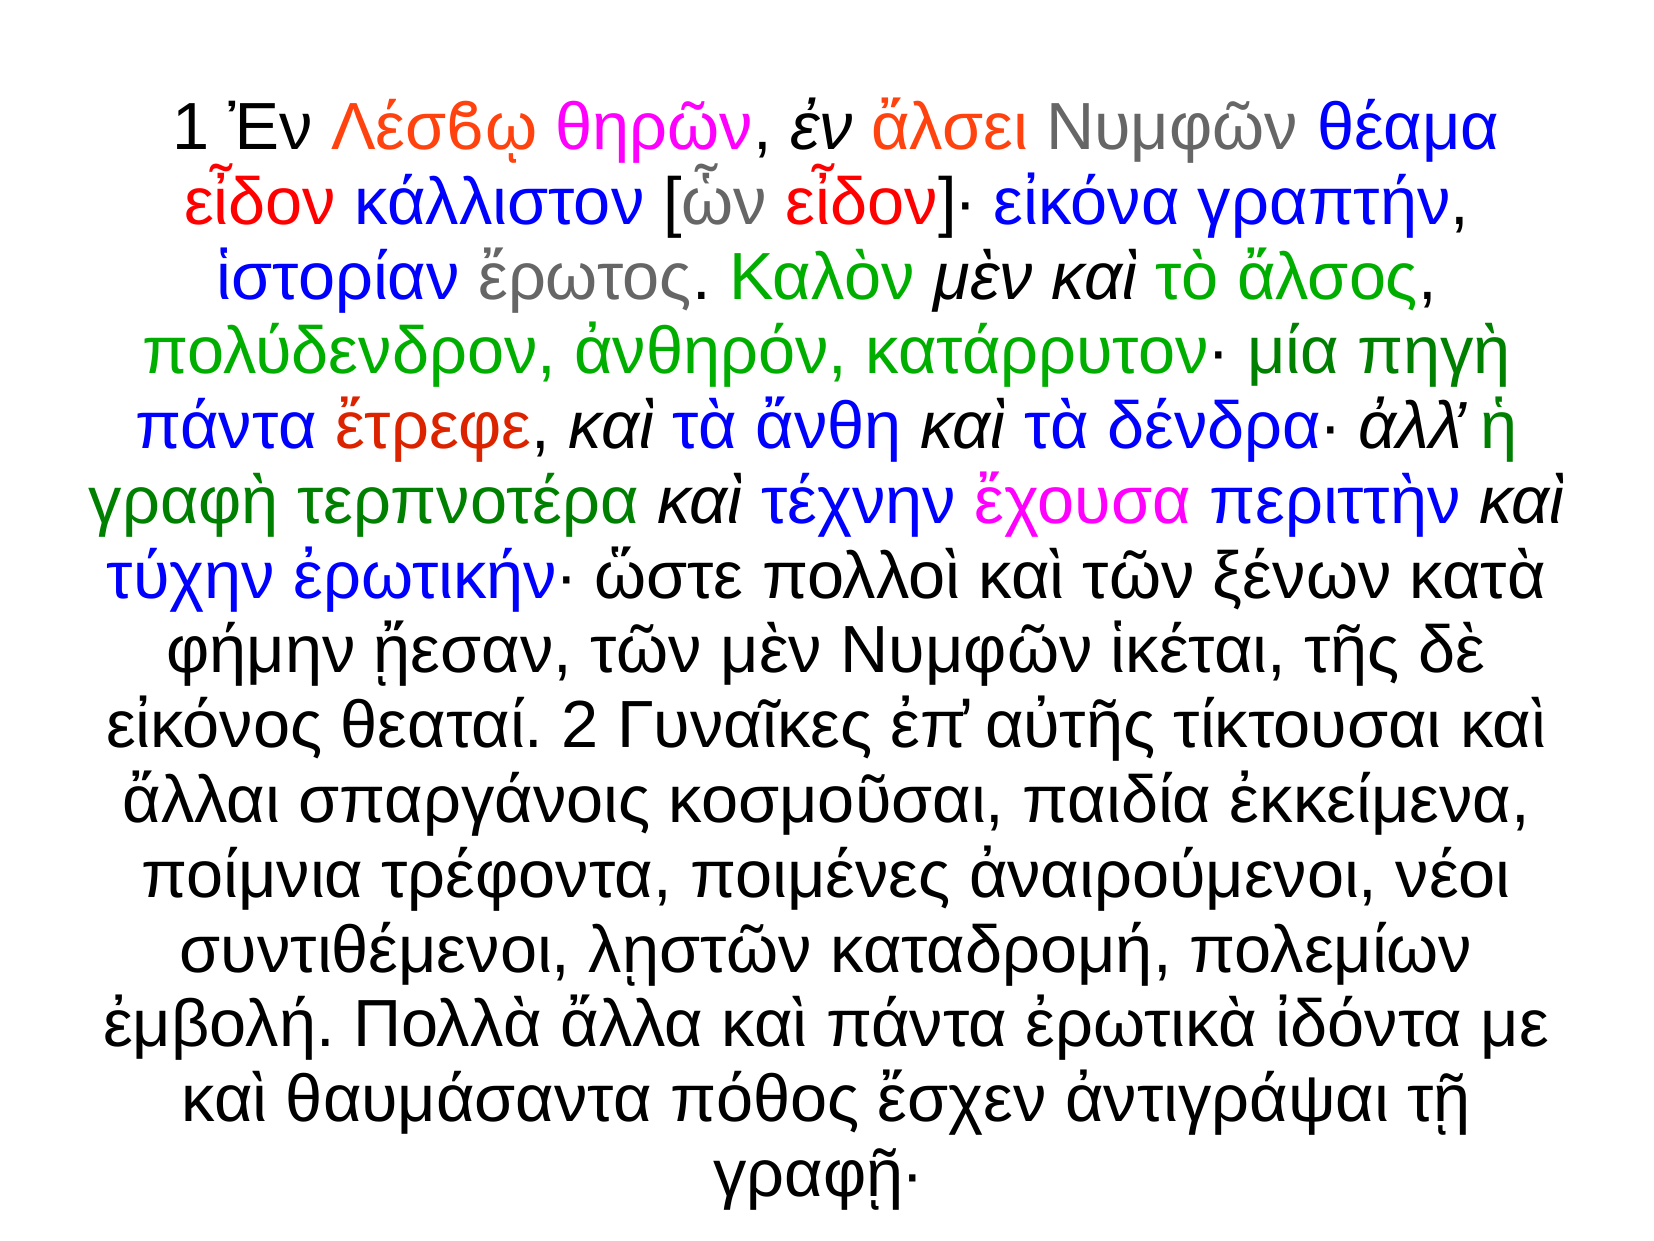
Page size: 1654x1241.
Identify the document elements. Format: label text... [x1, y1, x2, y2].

subtitle 1 Ἐν Λέσϐῳ θηρῶν, ἐν ἄλσει Νυμφῶν θέαμα εἶδον κάλλιστον [ὧν εἶδον]· εἰκόνα γραπτήν, ἱστορίαν ἔρωτος. Καλὸν μὲν καὶ τὸ ἄλσος, πολύδενδρον, ἀνθηρόν, κατάρρυτον· μία πηγὴ πάντα ἔτρεφε, καὶ τὰ ἄνθη καὶ τὰ δένδρα· ἀλλ̓ ἡ γραφὴ τερπνοτέρα καὶ τέχνην ἔχουσα περιττὴν καὶ τύχην ἐρωτικήν· ὥστε πολλοὶ καὶ τῶν ξένων κατὰ φήμην ᾔεσαν, τῶν μὲν Νυμφῶν ἱκέται, τῆς δὲ εἰκόνος θεαταί. 2 Γυναῖκες ἐπ̓ αὐτῆς τίκτουσαι καὶ ἄλλαι σπαργάνοις κοσμοῦσαι, παιδία ἐκκείμενα, ποίμνια τρέφοντα, ποιμένες ἀναιρούμενοι, νέοι συντιθέμενοι, λῃστῶν καταδρομή, πολεμίων ἐμβολή. Πολλὰ ἄλλα καὶ πάντα ἐρωτικὰ ἰδόντα με καὶ θαυμάσαντα πόθος ἔσχεν ἀντιγράψαι τῇ γραφῇ· [82, 89, 1571, 1211]
